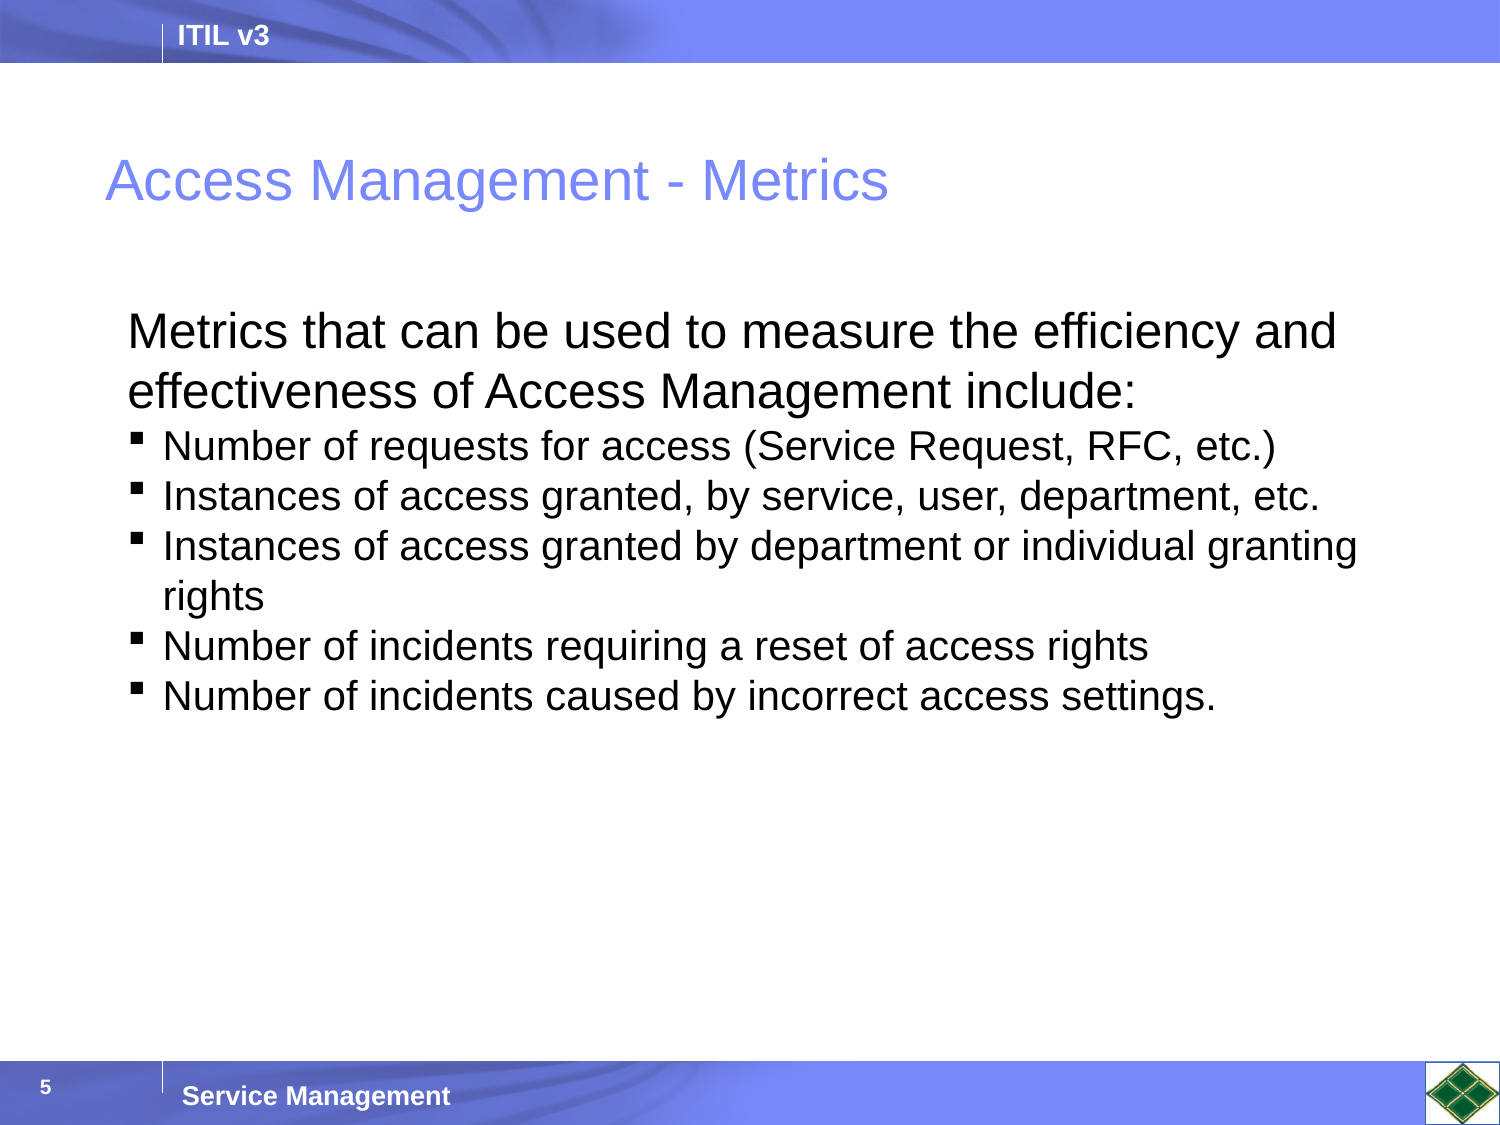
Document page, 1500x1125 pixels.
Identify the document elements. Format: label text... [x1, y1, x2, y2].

picture [0, 0, 1500, 63]
text_box <číslo> [25, 1066, 191, 1119]
text_box Access Management - Metrics [90, 121, 1443, 221]
text_box Metrics that can be used to measure the efficiency and effectiveness of Access Management include: Number of requests for access (Service Request, RFC, etc.) Instances of access granted, by service, user, department, etc. Instances of access granted by department or individual granting rights Number of incidents requiring a reset of access rights Number of incidents caused by incorrect access settings. [112, 291, 1388, 1023]
picture [0, 1061, 1500, 1125]
picture [1426, 1063, 1499, 1124]
